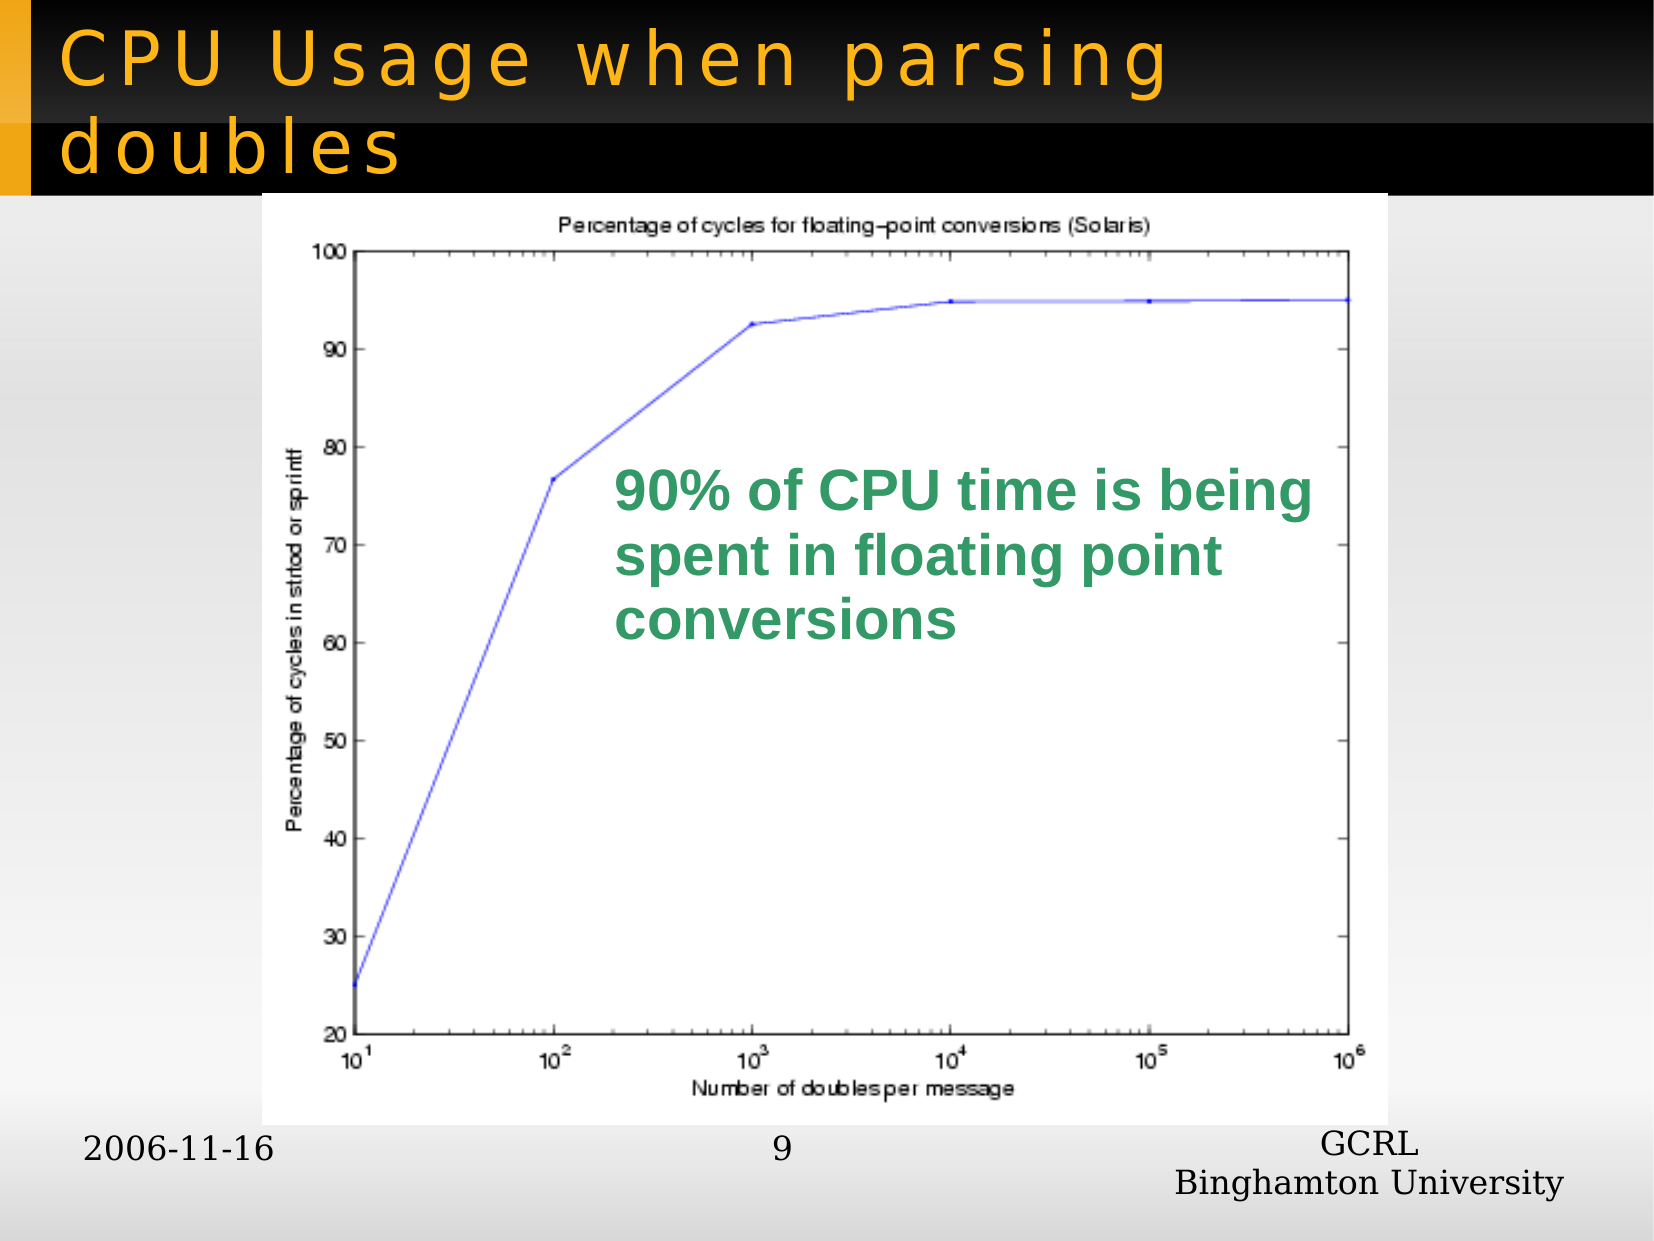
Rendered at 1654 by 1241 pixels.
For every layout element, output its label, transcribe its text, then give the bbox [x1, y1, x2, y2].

picture [0, 0, 1654, 1241]
text_box 90% of CPU time is being spent in floating point conversions [600, 449, 1330, 661]
title CPU Usage when parsing doubles [59, 36, 1538, 171]
